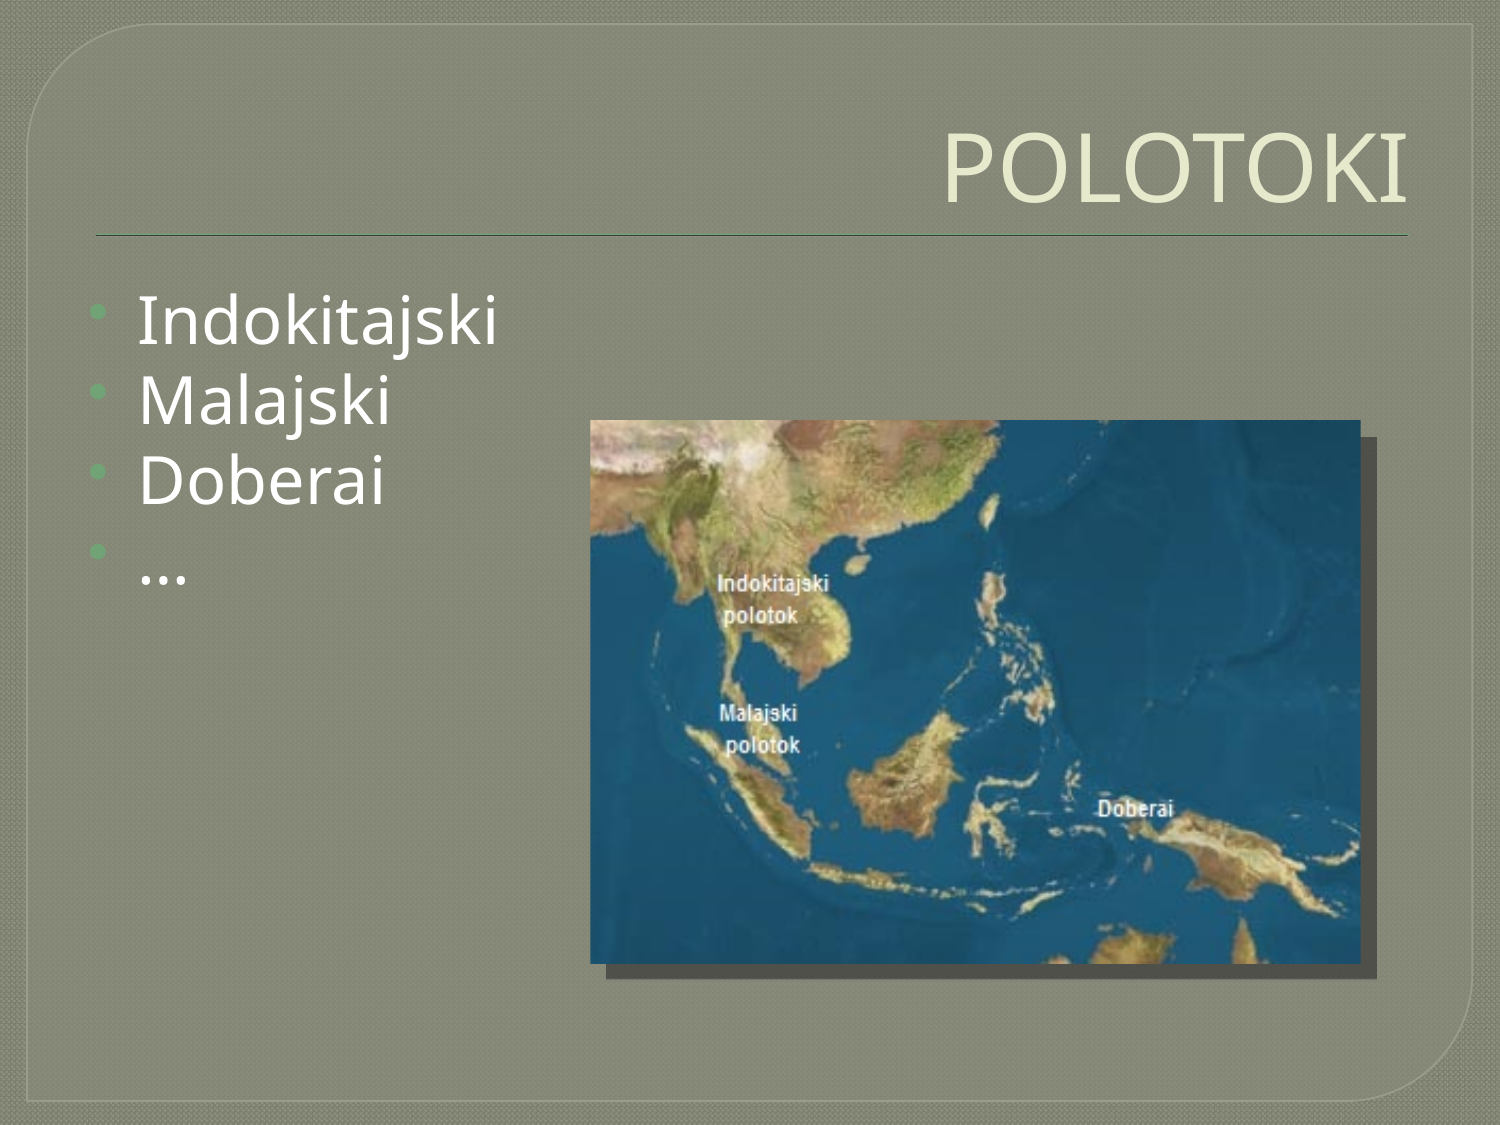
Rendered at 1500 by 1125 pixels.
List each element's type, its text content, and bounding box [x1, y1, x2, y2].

picture [0, 0, 1500, 1125]
list Indokitajski Malajski Doberai … [75, 270, 1425, 1013]
title POLOTOKI [75, 41, 1425, 230]
